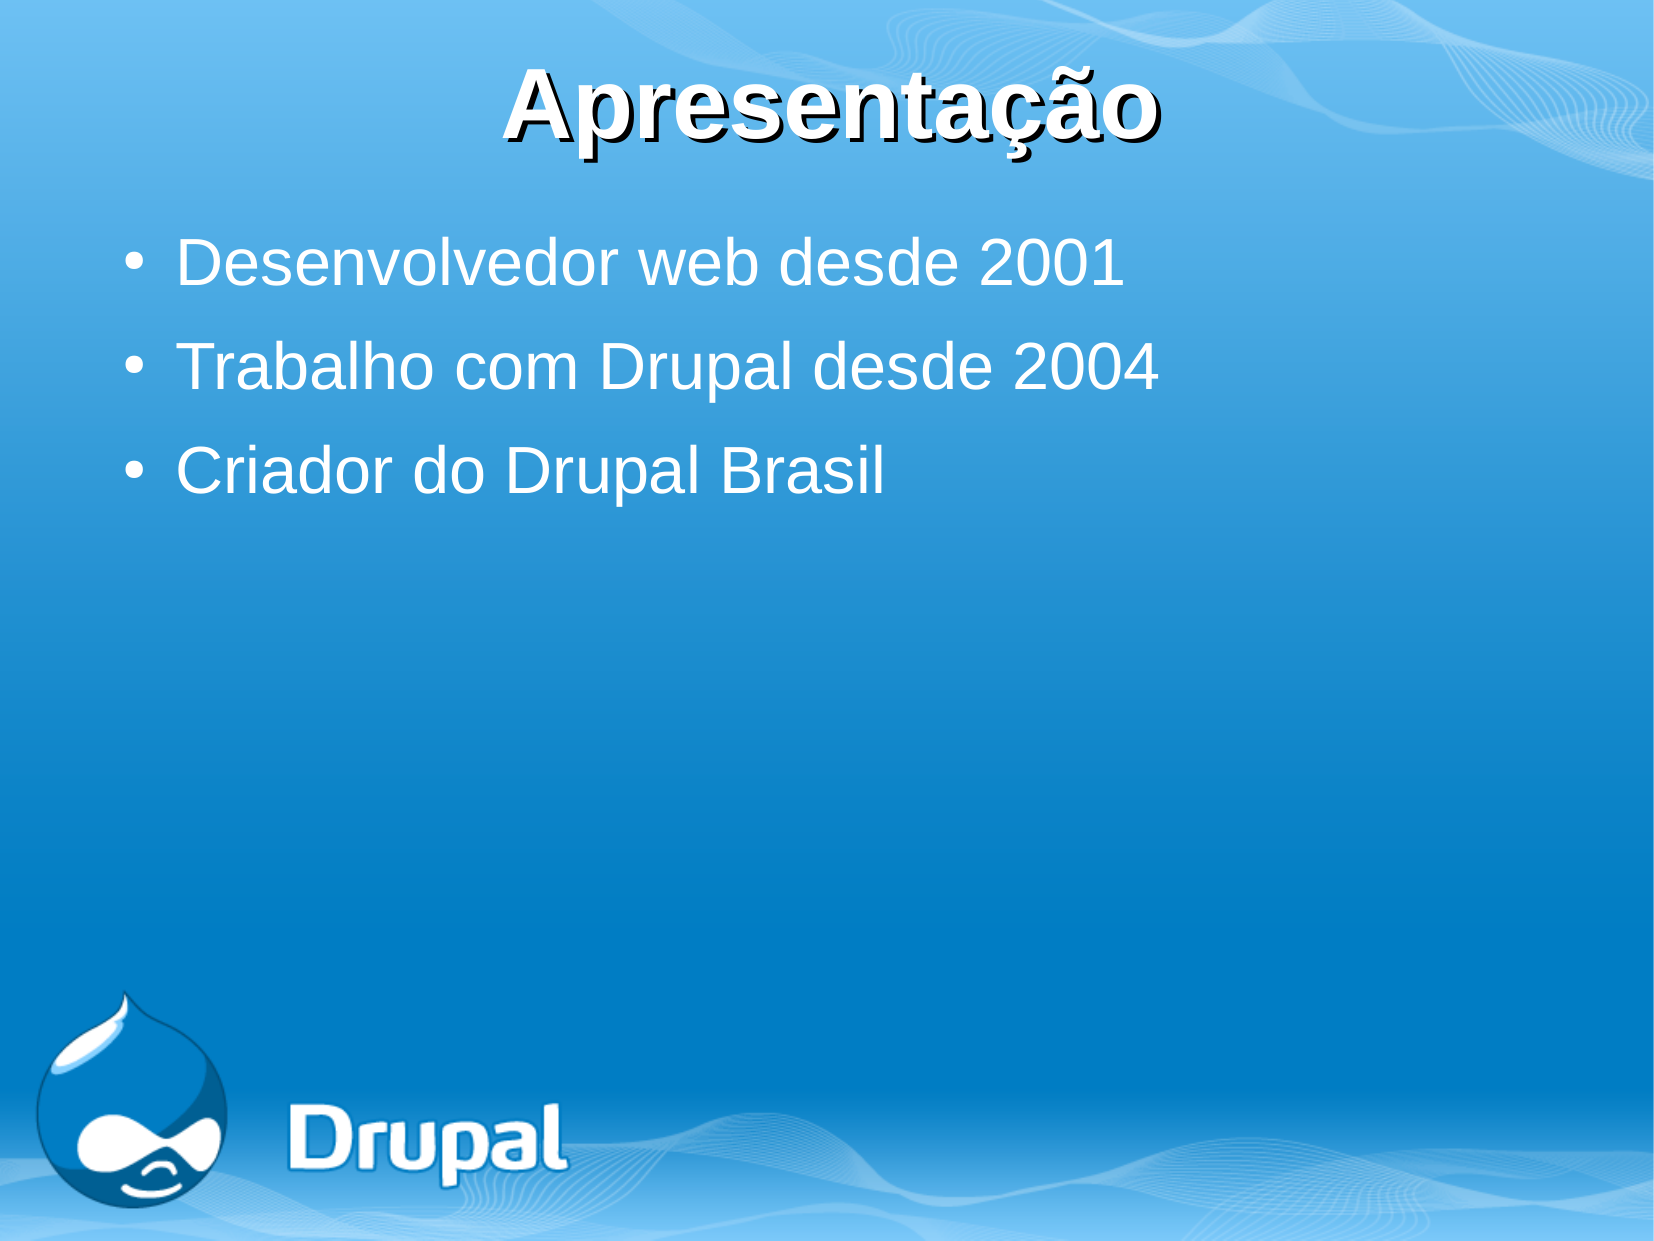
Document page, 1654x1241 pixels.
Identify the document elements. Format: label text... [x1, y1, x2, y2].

picture [0, 0, 1654, 1241]
title Apresentação [86, 0, 1576, 208]
list Desenvolvedor web desde 2001 Trabalho com Drupal desde 2004 Criador do Drupal Brasil [86, 225, 1576, 1044]
